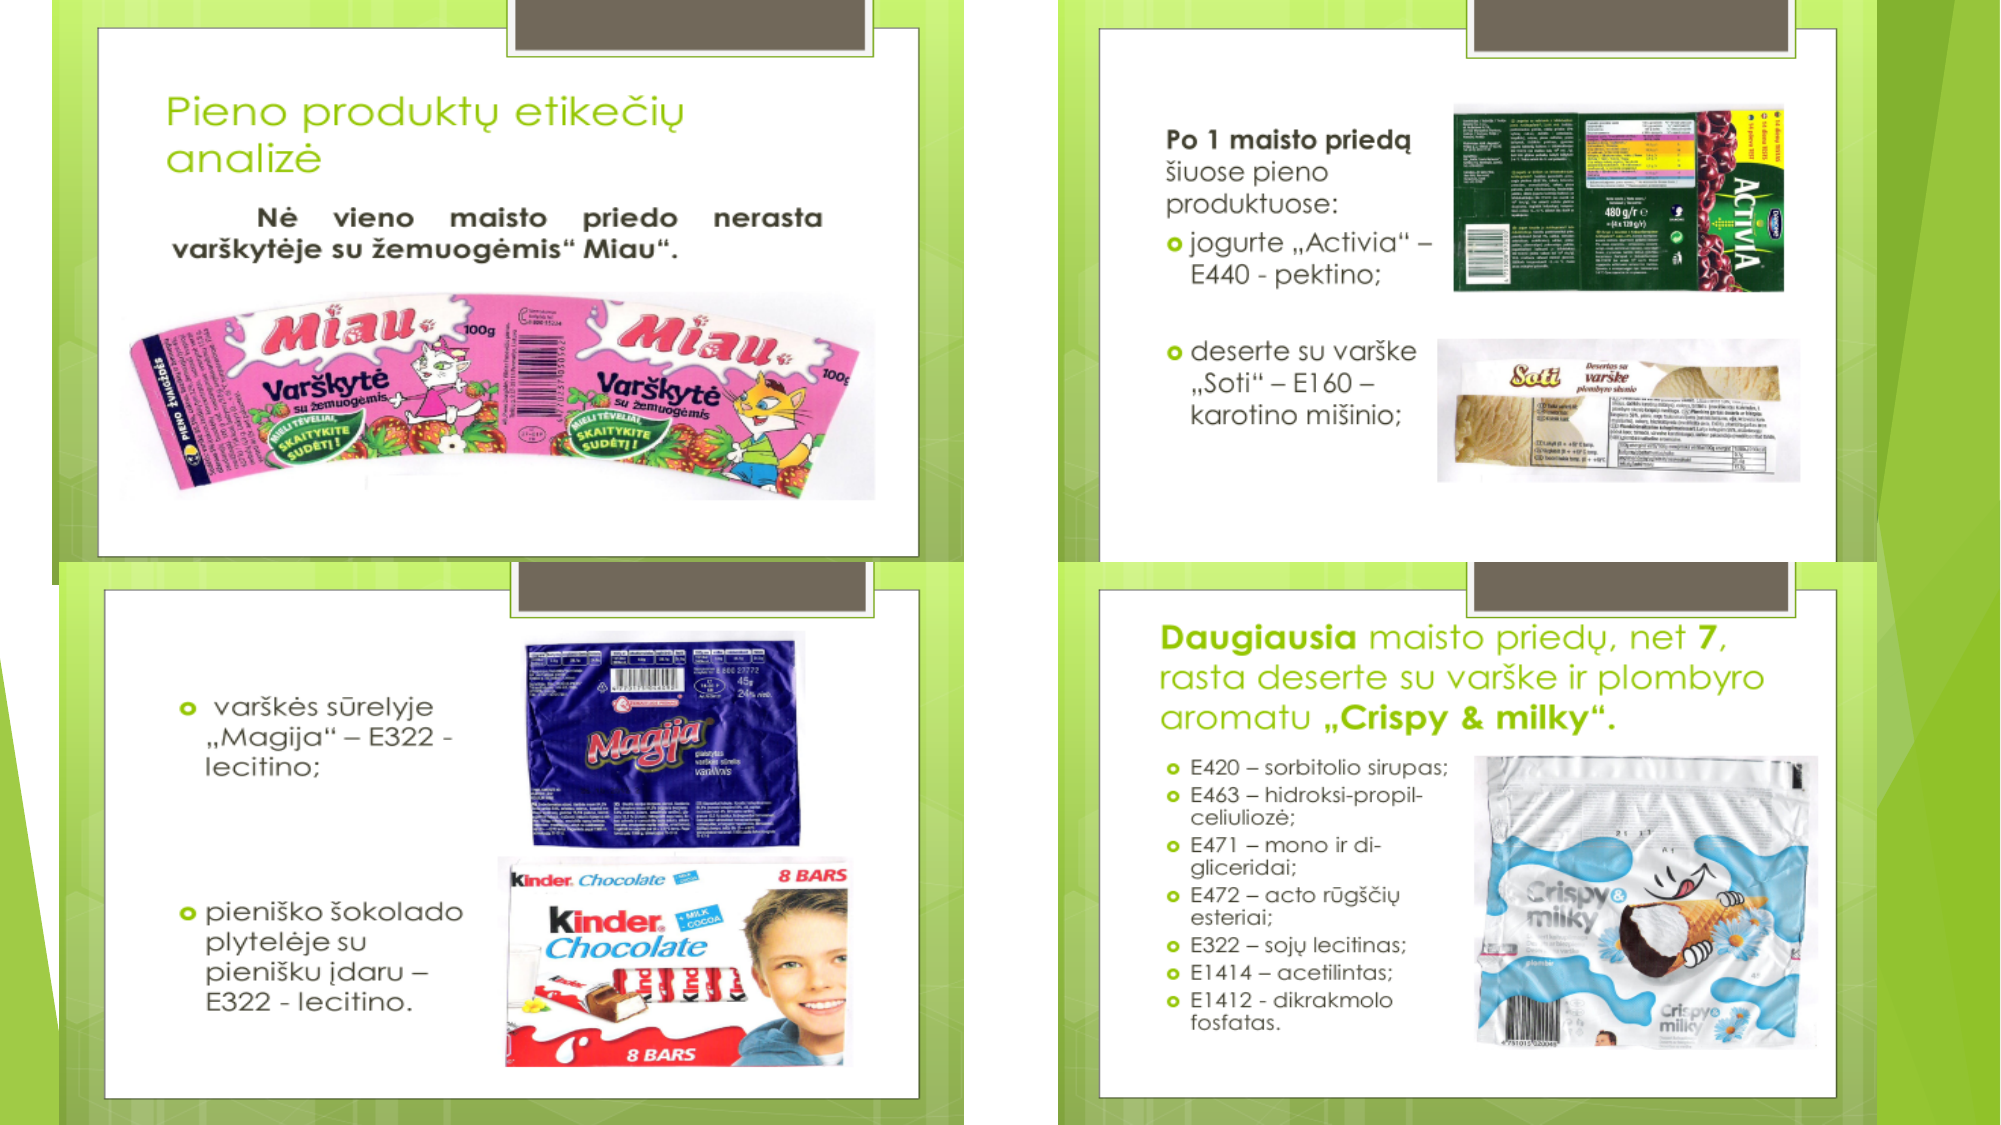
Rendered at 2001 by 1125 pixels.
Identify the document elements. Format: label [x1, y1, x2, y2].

picture [1058, 0, 1877, 1125]
picture [52, 0, 964, 1125]
